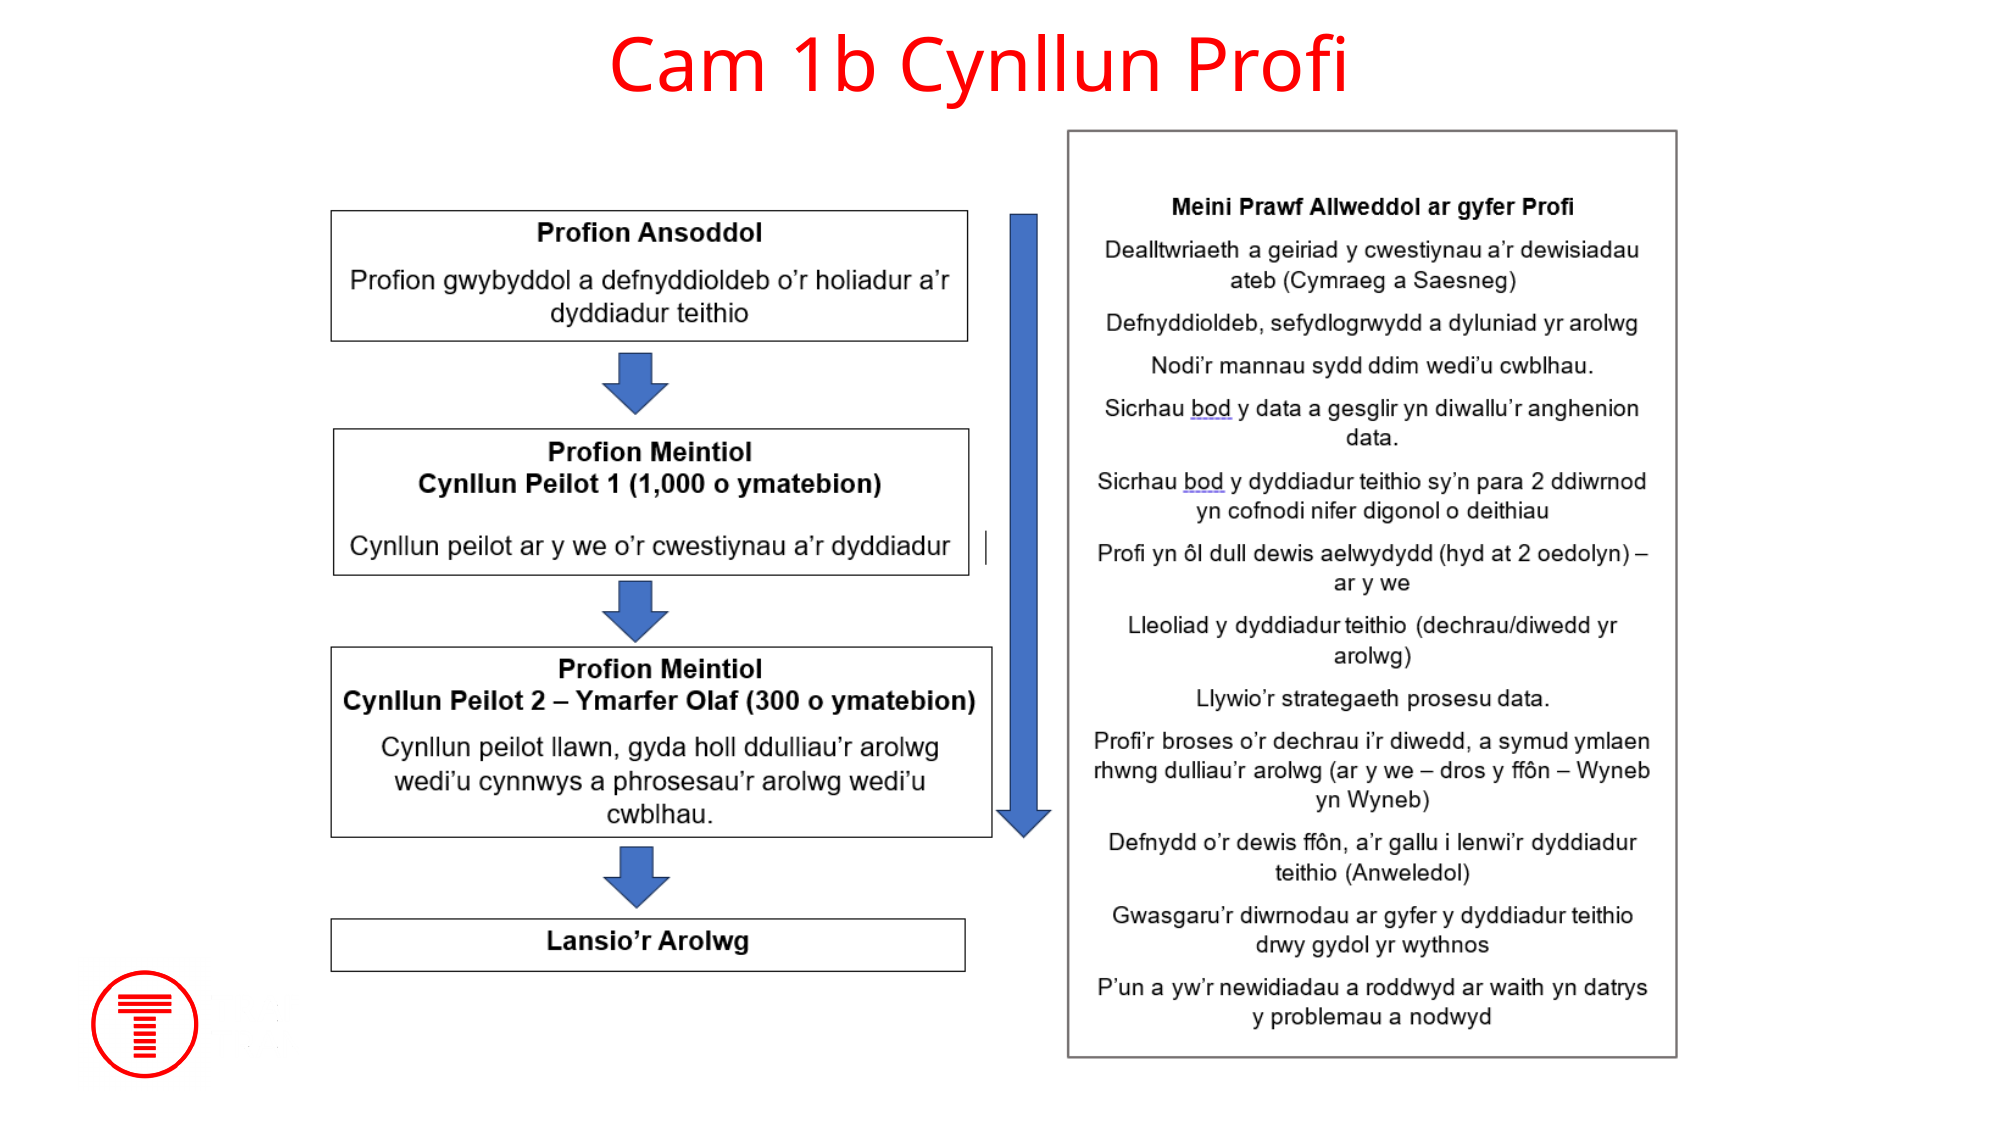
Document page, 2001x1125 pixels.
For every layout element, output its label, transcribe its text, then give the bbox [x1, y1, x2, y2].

picture [299, 109, 1701, 1083]
text_box Cam 1b Cynllun Profi [45, 25, 1916, 110]
